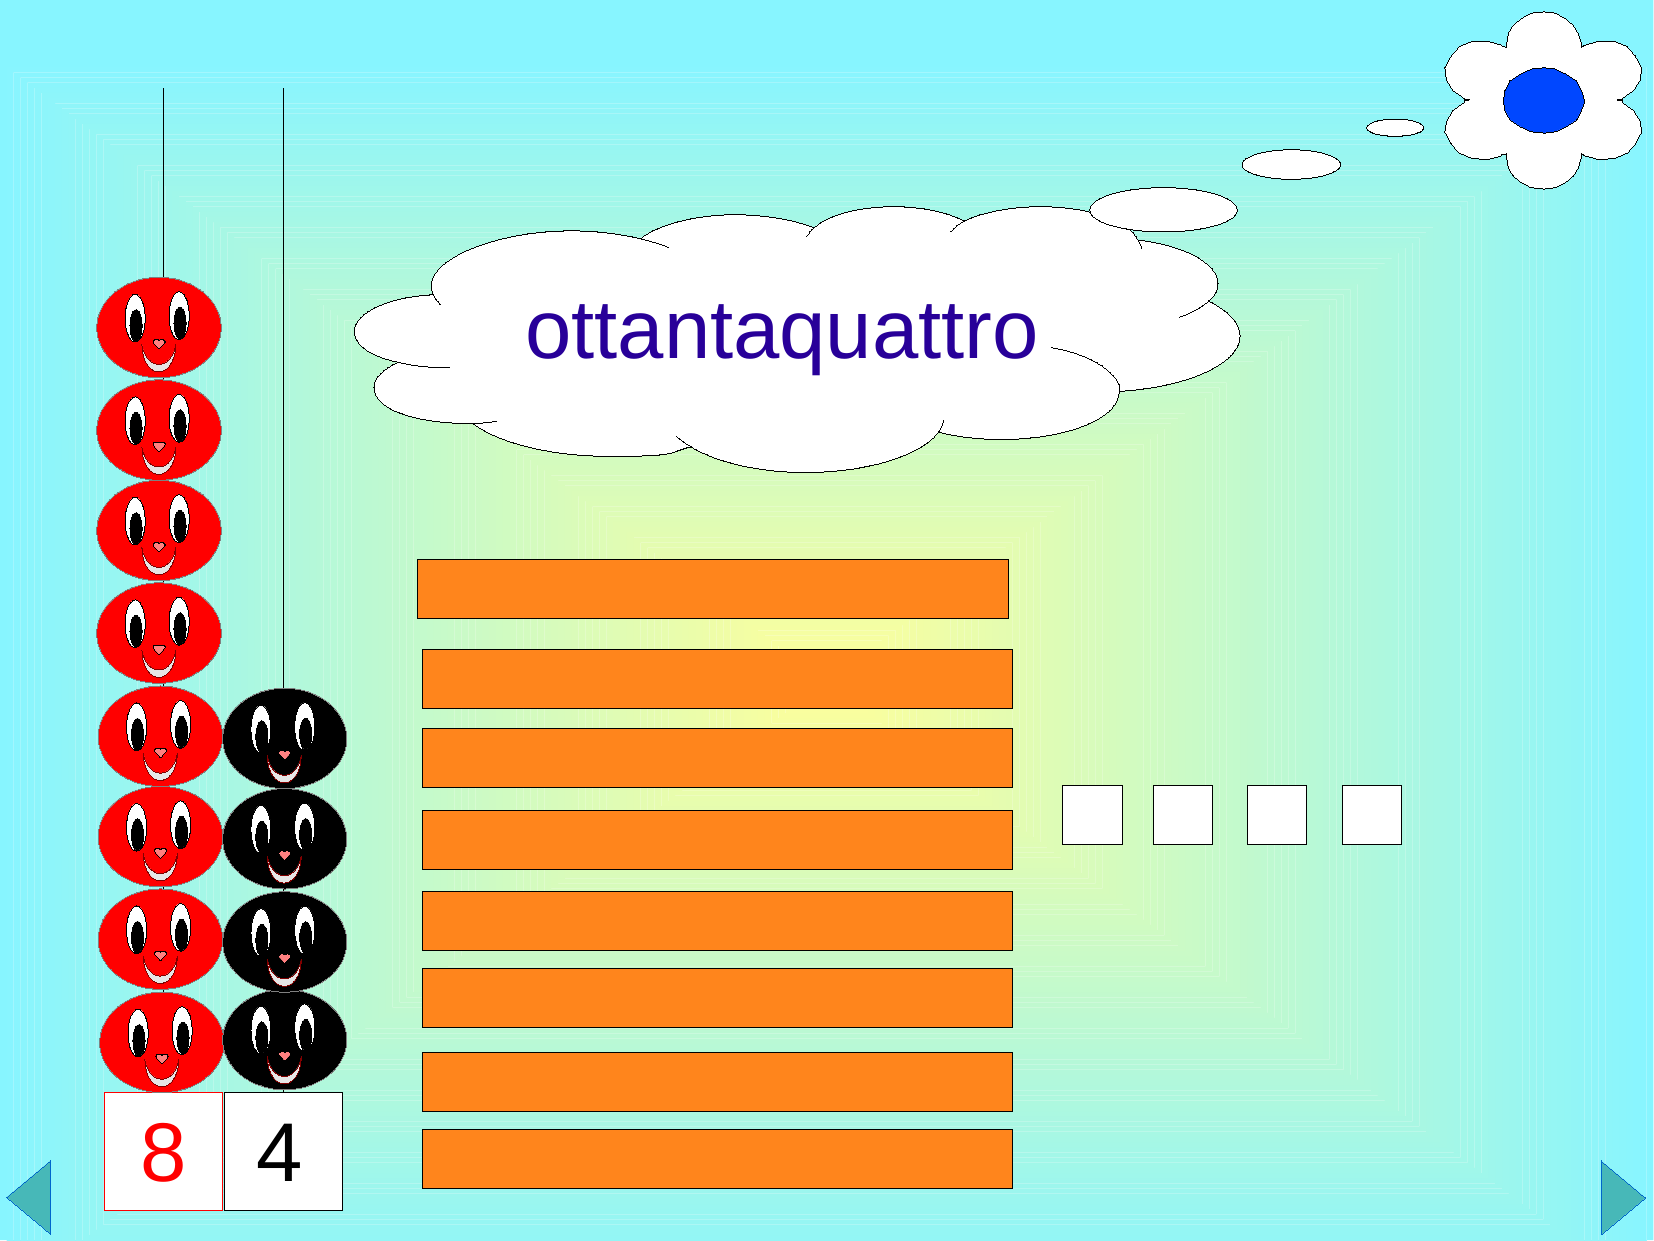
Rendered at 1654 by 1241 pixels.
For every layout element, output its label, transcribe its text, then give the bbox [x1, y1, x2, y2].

text_box [98, 888, 347, 1098]
text_box [354, 187, 1241, 473]
text_box [6, 1160, 51, 1235]
text_box [1444, 11, 1642, 190]
text_box [422, 810, 1013, 870]
text_box [98, 685, 347, 890]
text_box [422, 1129, 1013, 1189]
text_box [1366, 119, 1424, 137]
text_box [104, 1207, 223, 1211]
text_box [422, 649, 1013, 709]
text_box [1601, 1160, 1646, 1235]
text_box [422, 1052, 1013, 1112]
text_box [224, 1092, 343, 1098]
text_box [96, 379, 222, 581]
text_box [96, 582, 222, 684]
text_box [417, 559, 1009, 619]
text_box 8 4 [88, 1098, 355, 1207]
text_box [224, 1207, 343, 1211]
text_box [1062, 785, 1123, 845]
text_box ottantaquattro [472, 276, 1093, 384]
text_box [1247, 785, 1307, 845]
text_box [1342, 785, 1402, 845]
text_box [422, 891, 1013, 951]
text_box [1153, 785, 1213, 845]
text_box [422, 728, 1013, 788]
text_box [422, 968, 1013, 1028]
text_box [1242, 149, 1341, 180]
text_box [96, 277, 222, 378]
